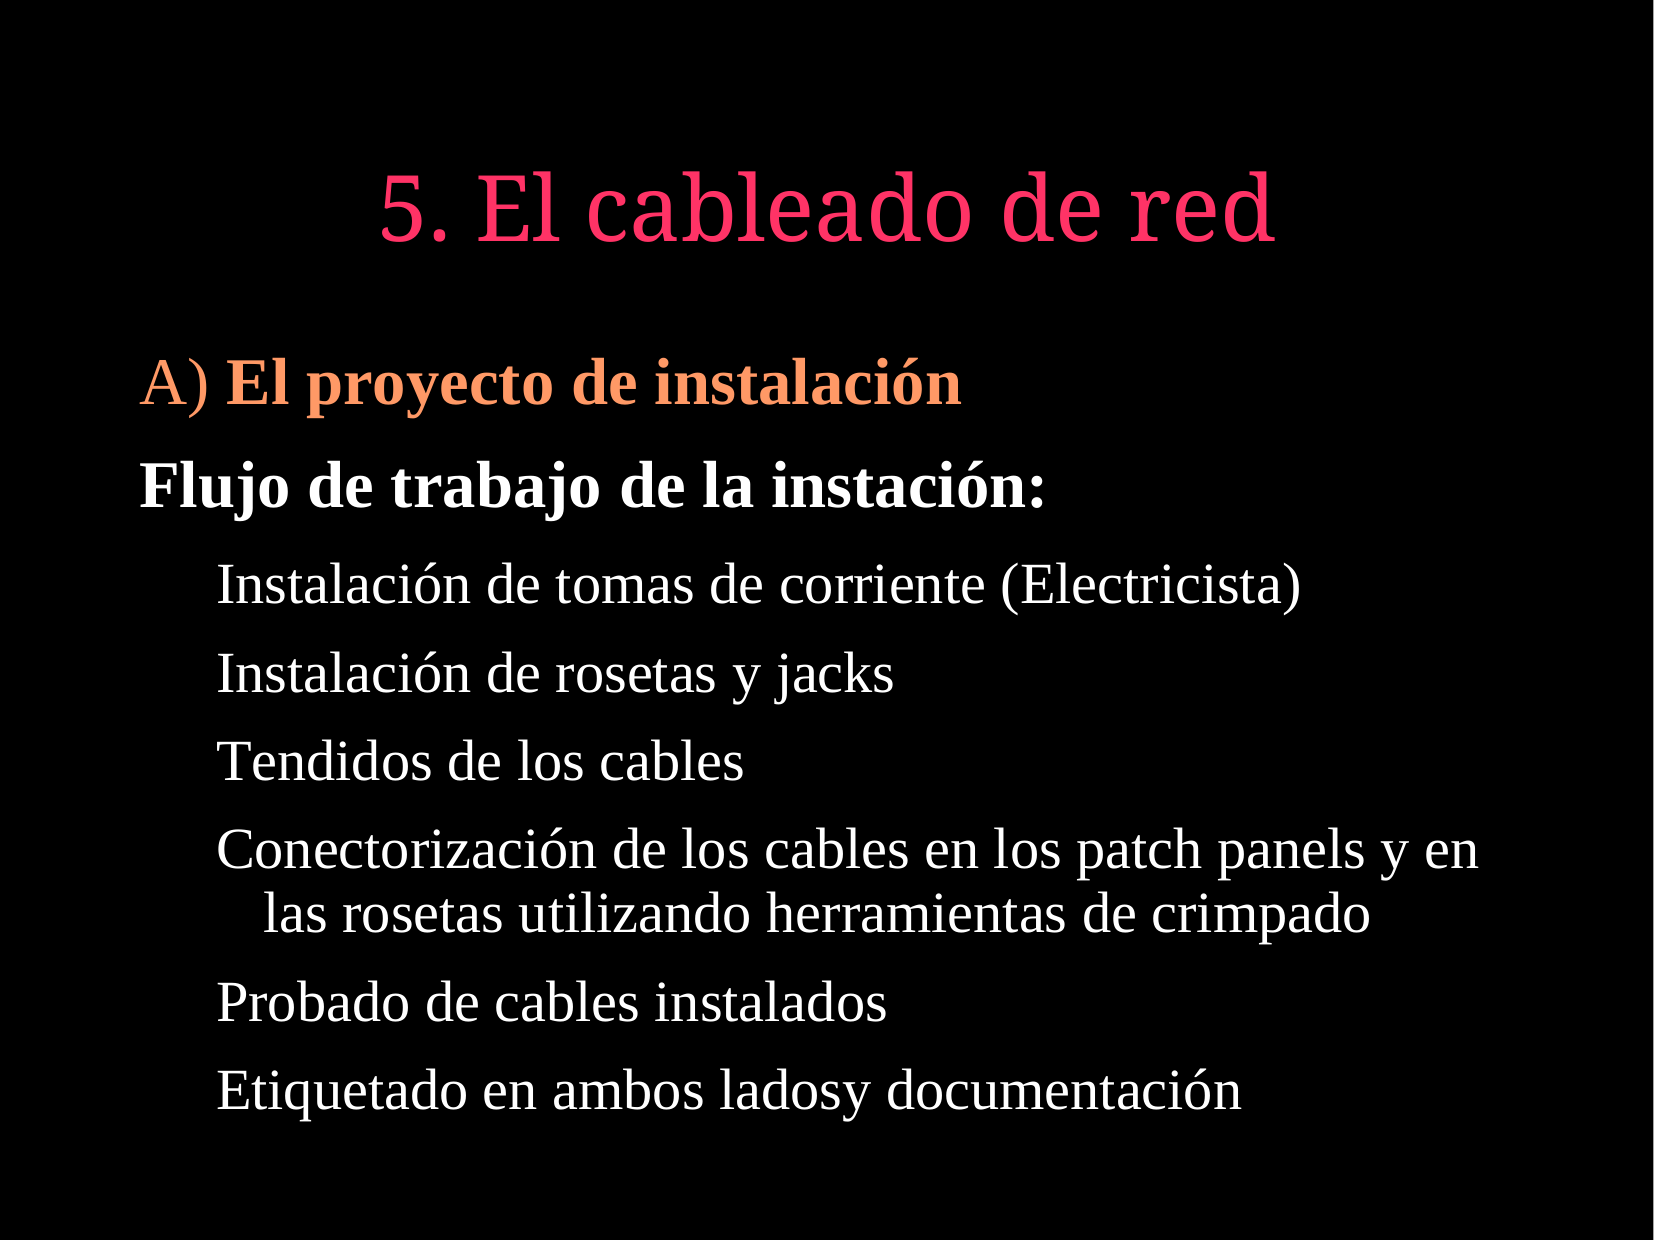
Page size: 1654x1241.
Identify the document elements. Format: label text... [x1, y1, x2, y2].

title 5. El cableado de red [121, 102, 1534, 311]
list A) El proyecto de instalación Flujo de trabajo de la instación: Instalación de tomas de corriente (Electricista) Instalación de rosetas y jacks Tendidos de los cables Conectorización de los cables en los patch panels y en las rosetas utilizando herramientas de crimpado Probado de cables instalados Etiquetado en ambos ladosy documentación [121, 344, 1534, 1129]
